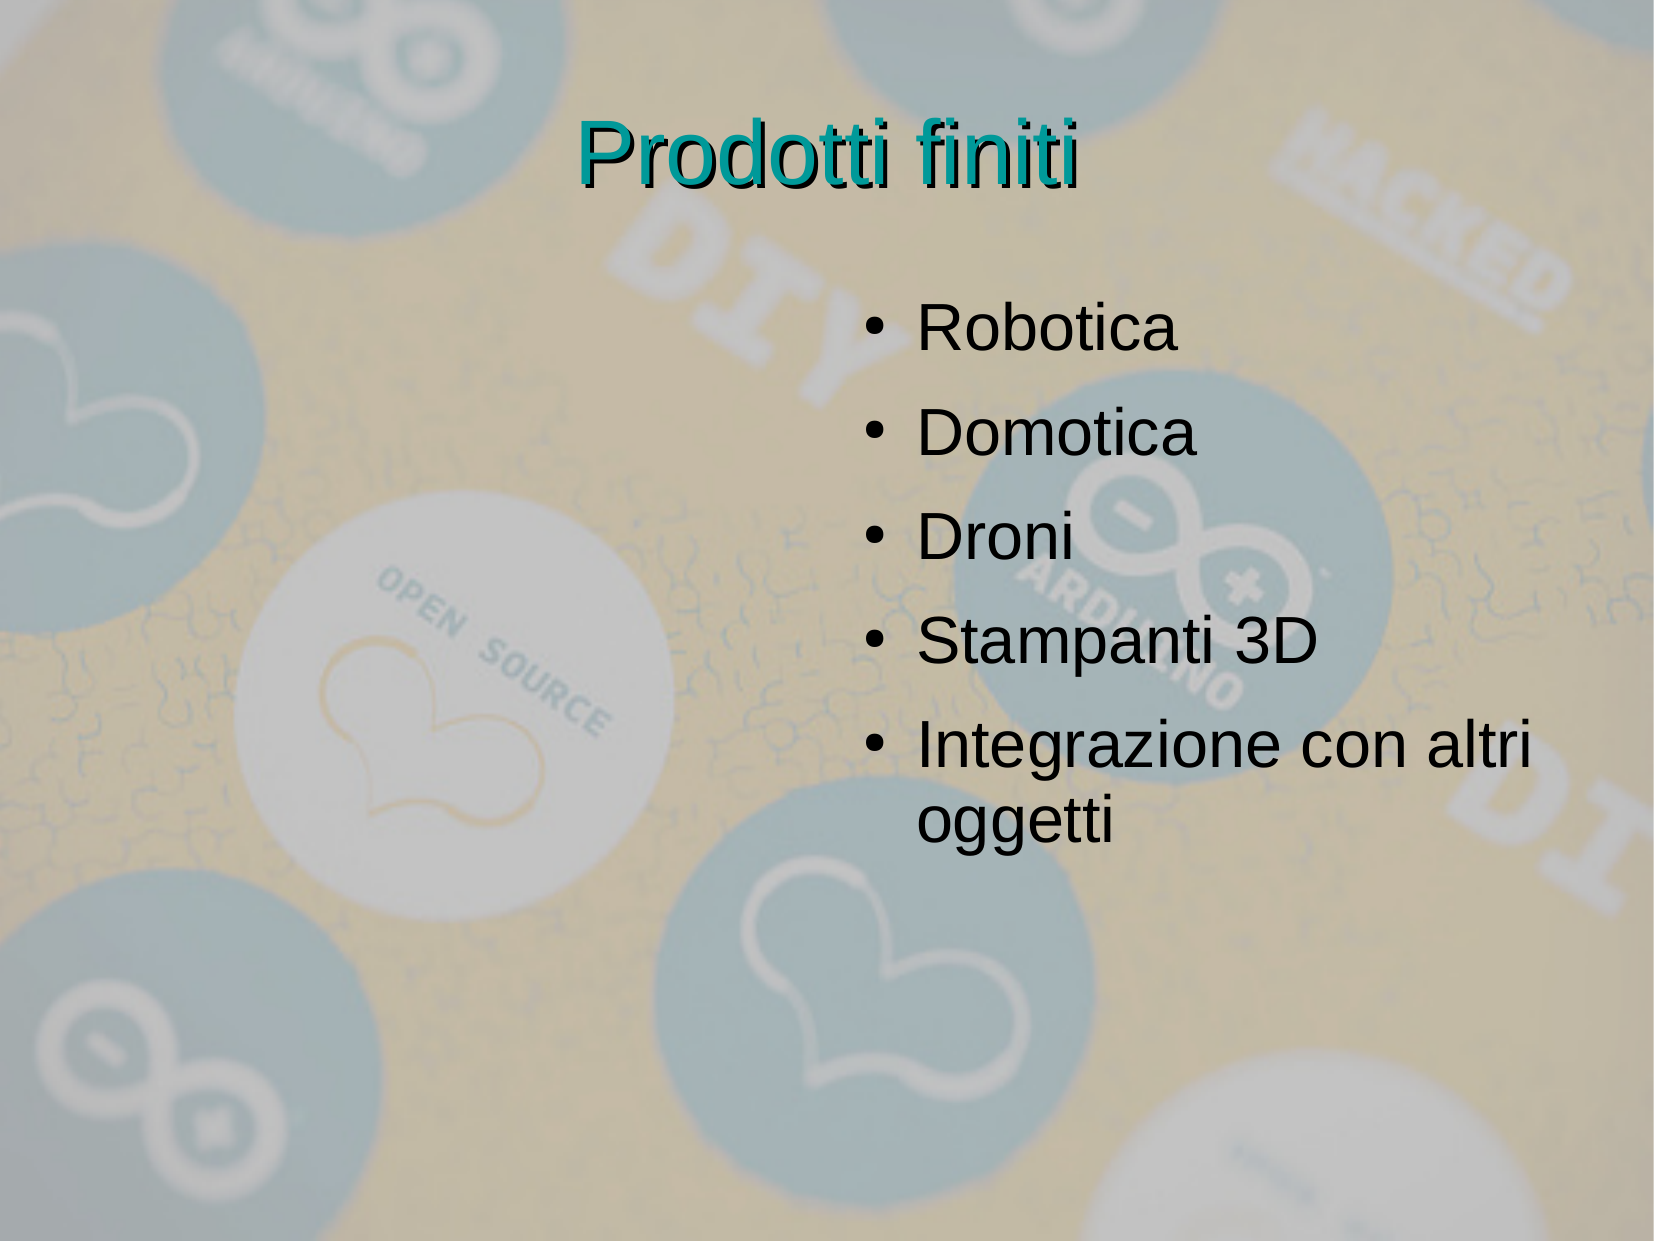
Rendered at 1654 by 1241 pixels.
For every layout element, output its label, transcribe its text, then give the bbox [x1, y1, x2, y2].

picture [0, 0, 1654, 1241]
title Prodotti finiti [82, 49, 1571, 257]
list Robotica Domotica Droni Stampanti 3D Integrazione con altri oggetti [845, 290, 1572, 1010]
